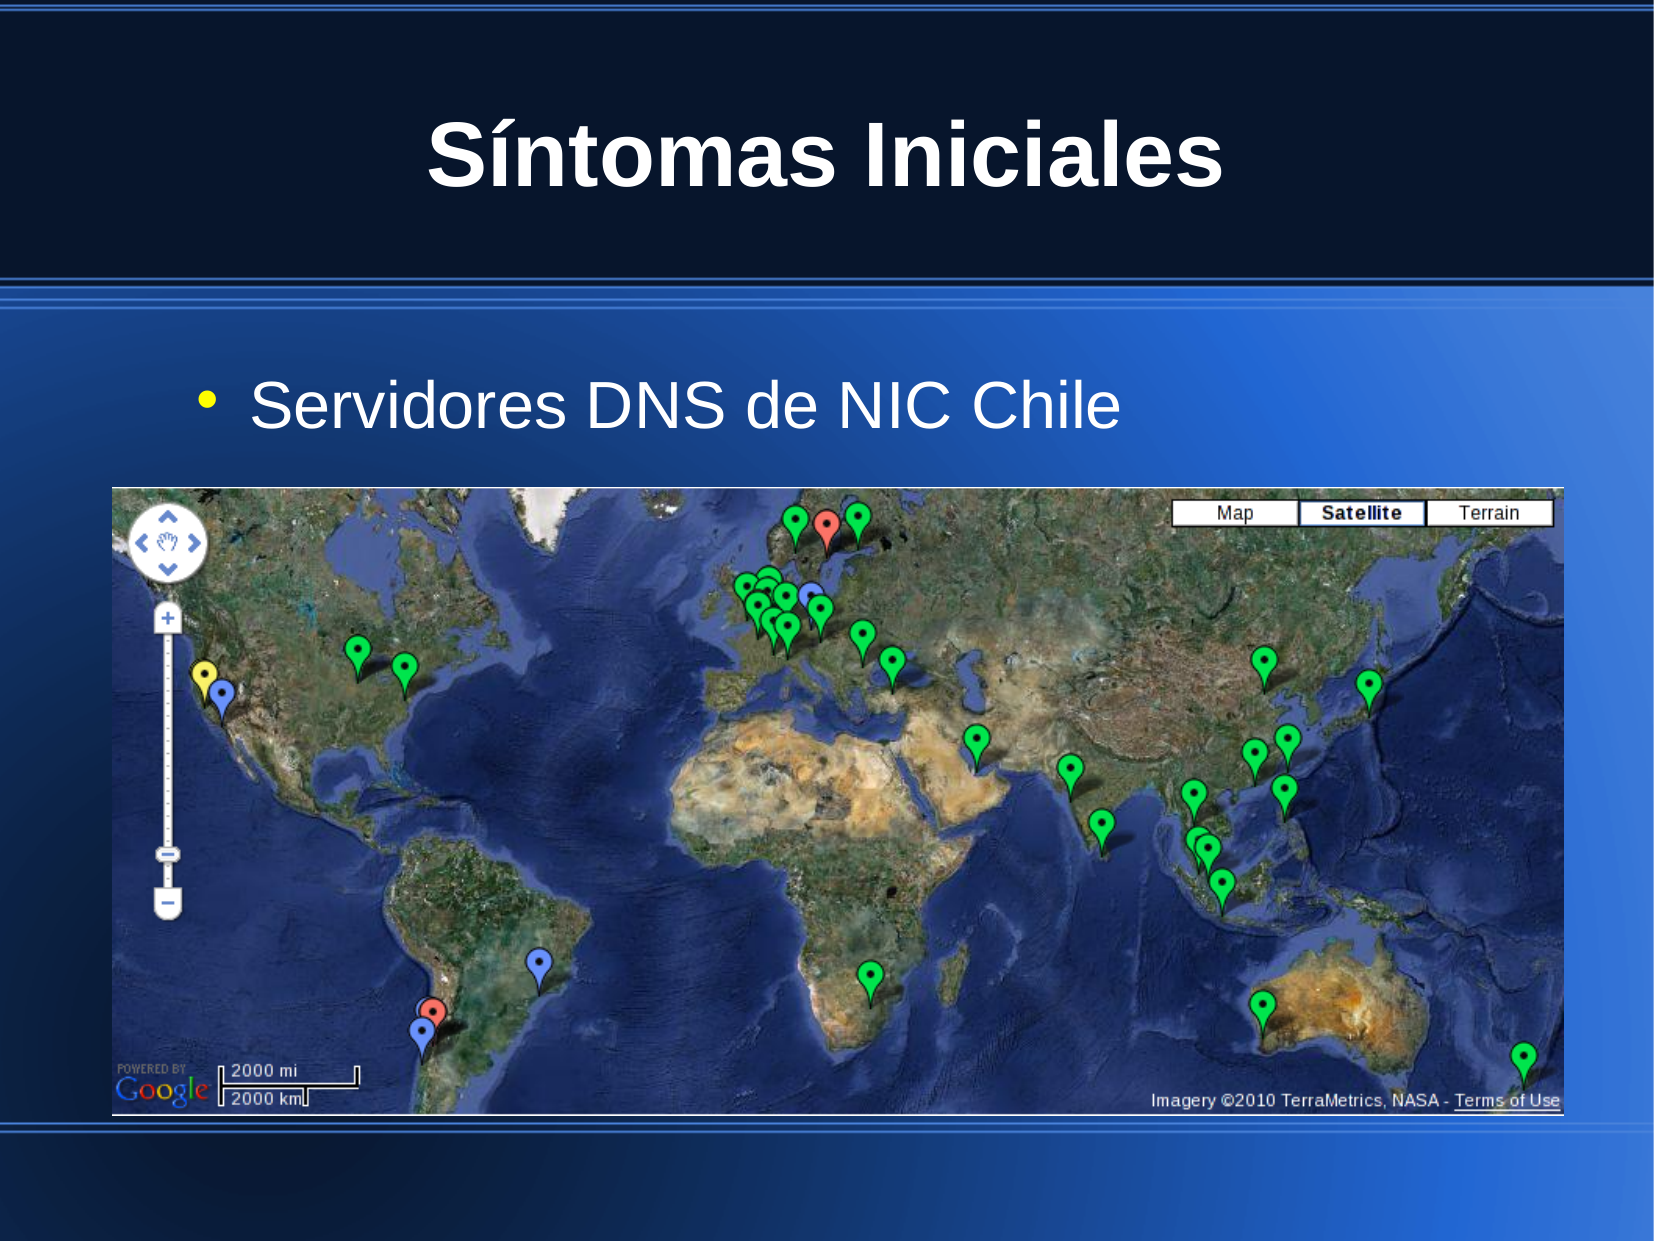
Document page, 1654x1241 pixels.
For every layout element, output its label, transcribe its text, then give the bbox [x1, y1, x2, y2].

list Servidores DNS de NIC Chile [178, 364, 1570, 1147]
picture [0, 0, 1654, 1241]
title Síntomas Iniciales [82, 49, 1571, 257]
